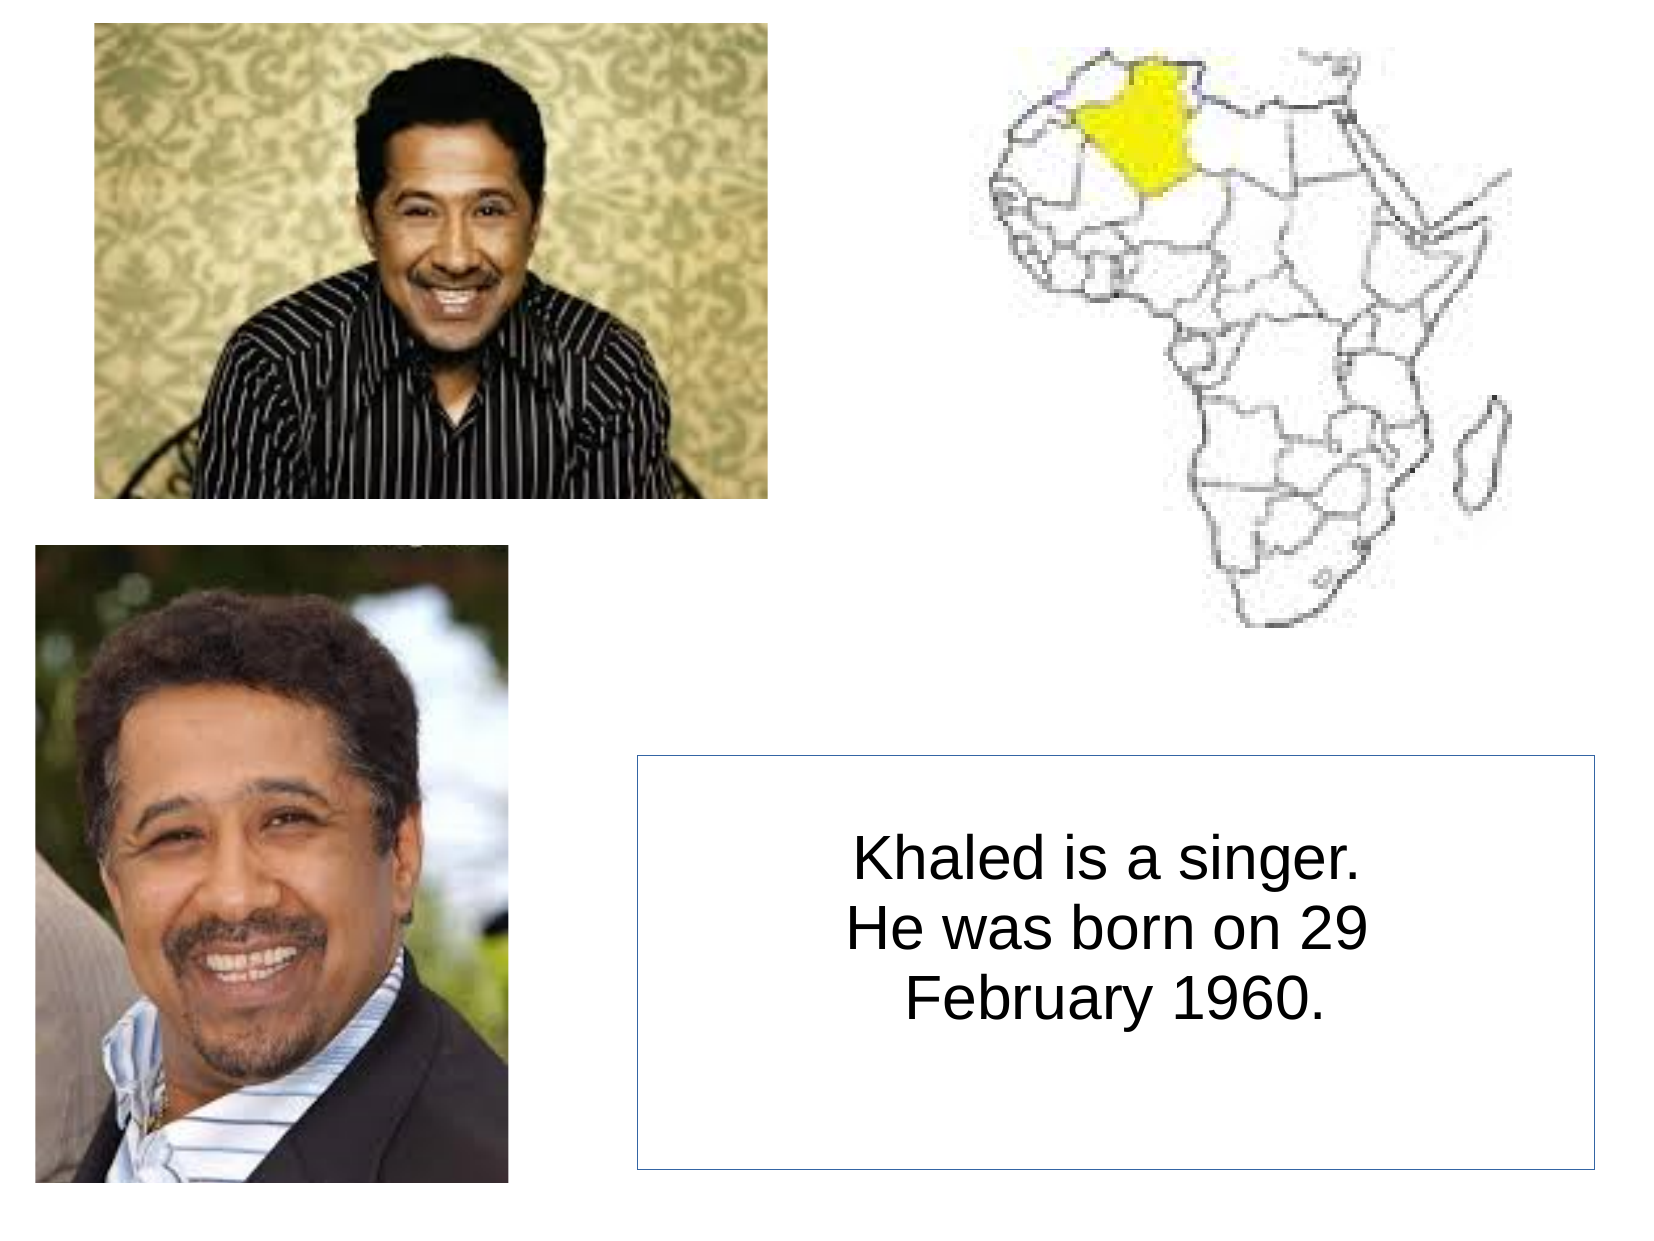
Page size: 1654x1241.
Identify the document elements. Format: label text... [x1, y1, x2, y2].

picture [94, 23, 768, 499]
text_box Khaled is a singer. He was born on 29 February 1960. [637, 755, 1595, 1170]
picture [931, 47, 1512, 628]
picture [35, 545, 509, 1183]
